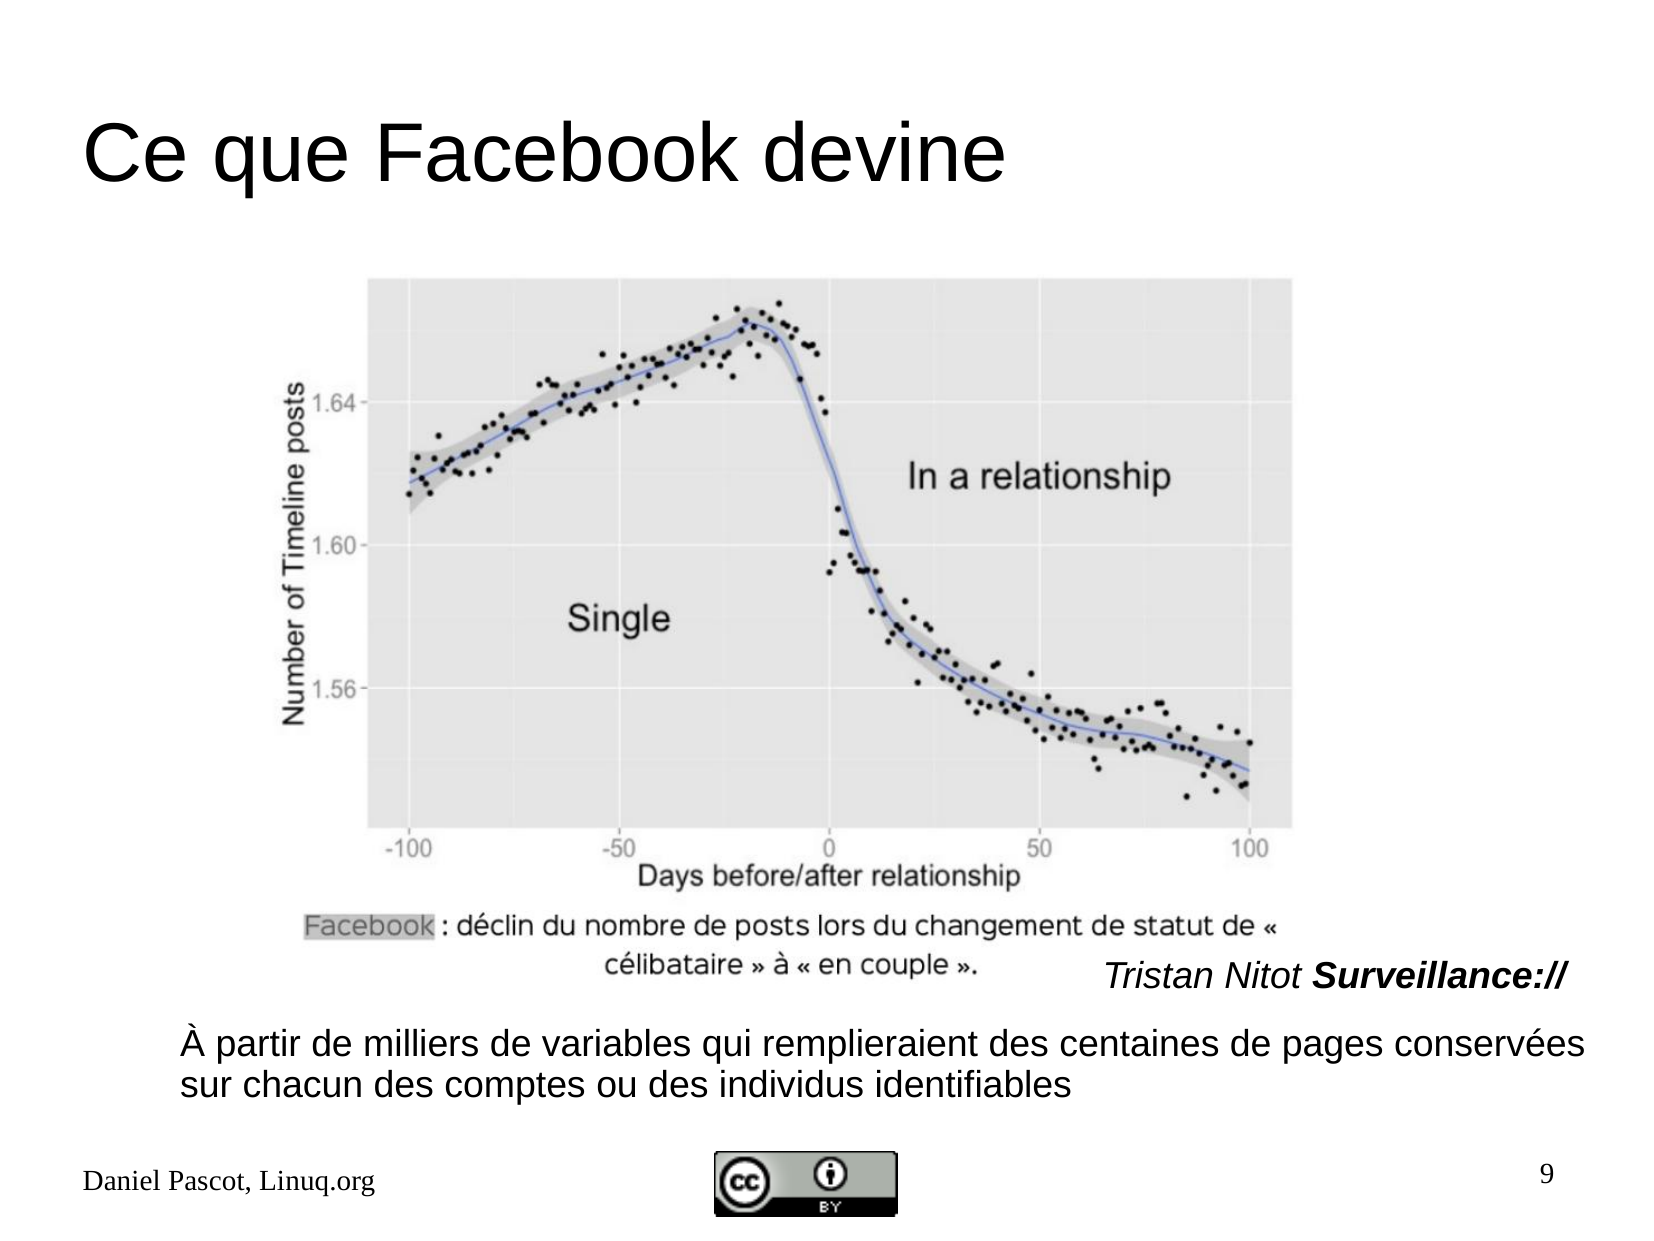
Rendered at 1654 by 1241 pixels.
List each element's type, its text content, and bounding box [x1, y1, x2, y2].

title Ce que Facebook devine [82, 49, 1571, 257]
picture [714, 1151, 898, 1217]
text_box À partir de milliers de variables qui remplieraient des centaines de pages conservées sur chacun des comptes ou des individus identifiables [165, 1014, 1601, 1114]
text_box Tristan Nitot Surveillance:// [1087, 947, 1583, 1004]
picture [212, 256, 1394, 1000]
